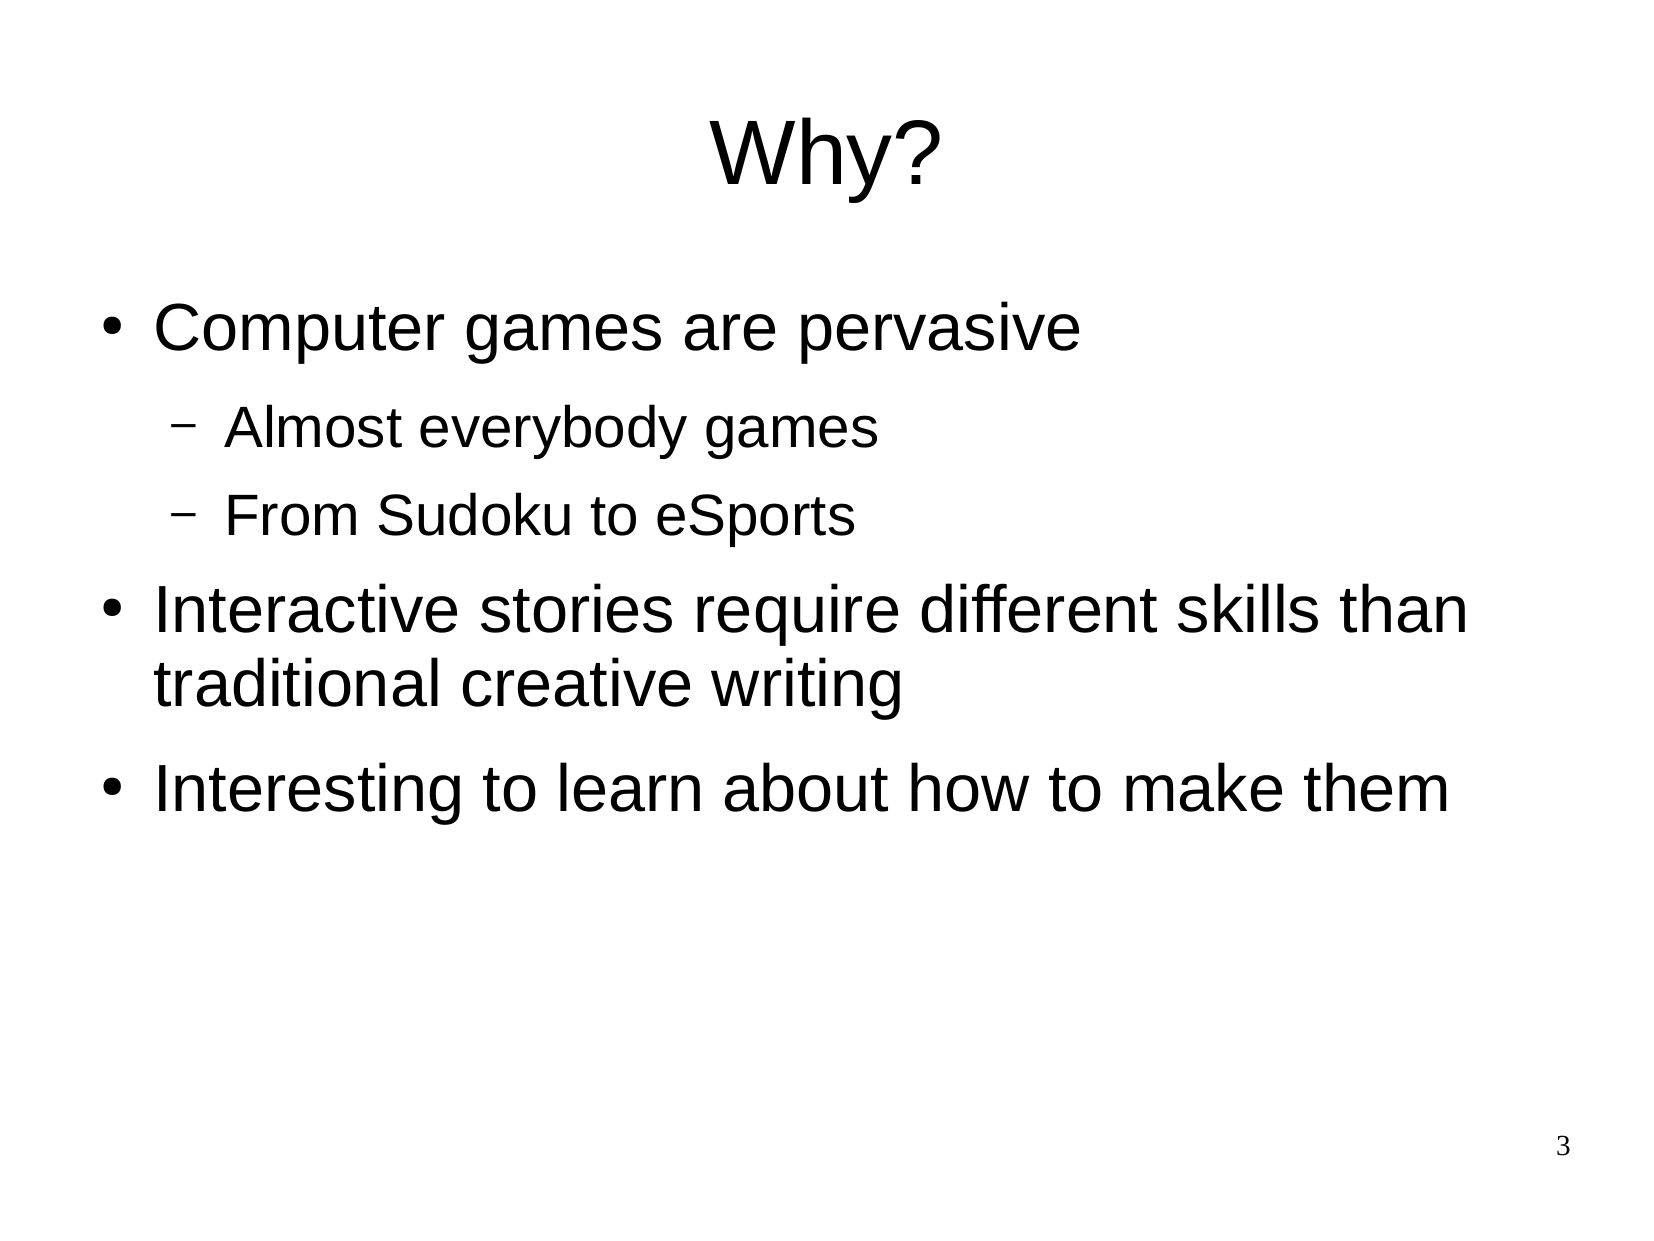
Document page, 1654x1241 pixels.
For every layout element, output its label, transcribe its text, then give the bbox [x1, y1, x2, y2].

list Computer games are pervasive Almost everybody games From Sudoku to eSports Interactive stories require different skills than traditional creative writing Interesting to learn about how to make them [82, 290, 1571, 1216]
title Why? [82, 49, 1571, 257]
